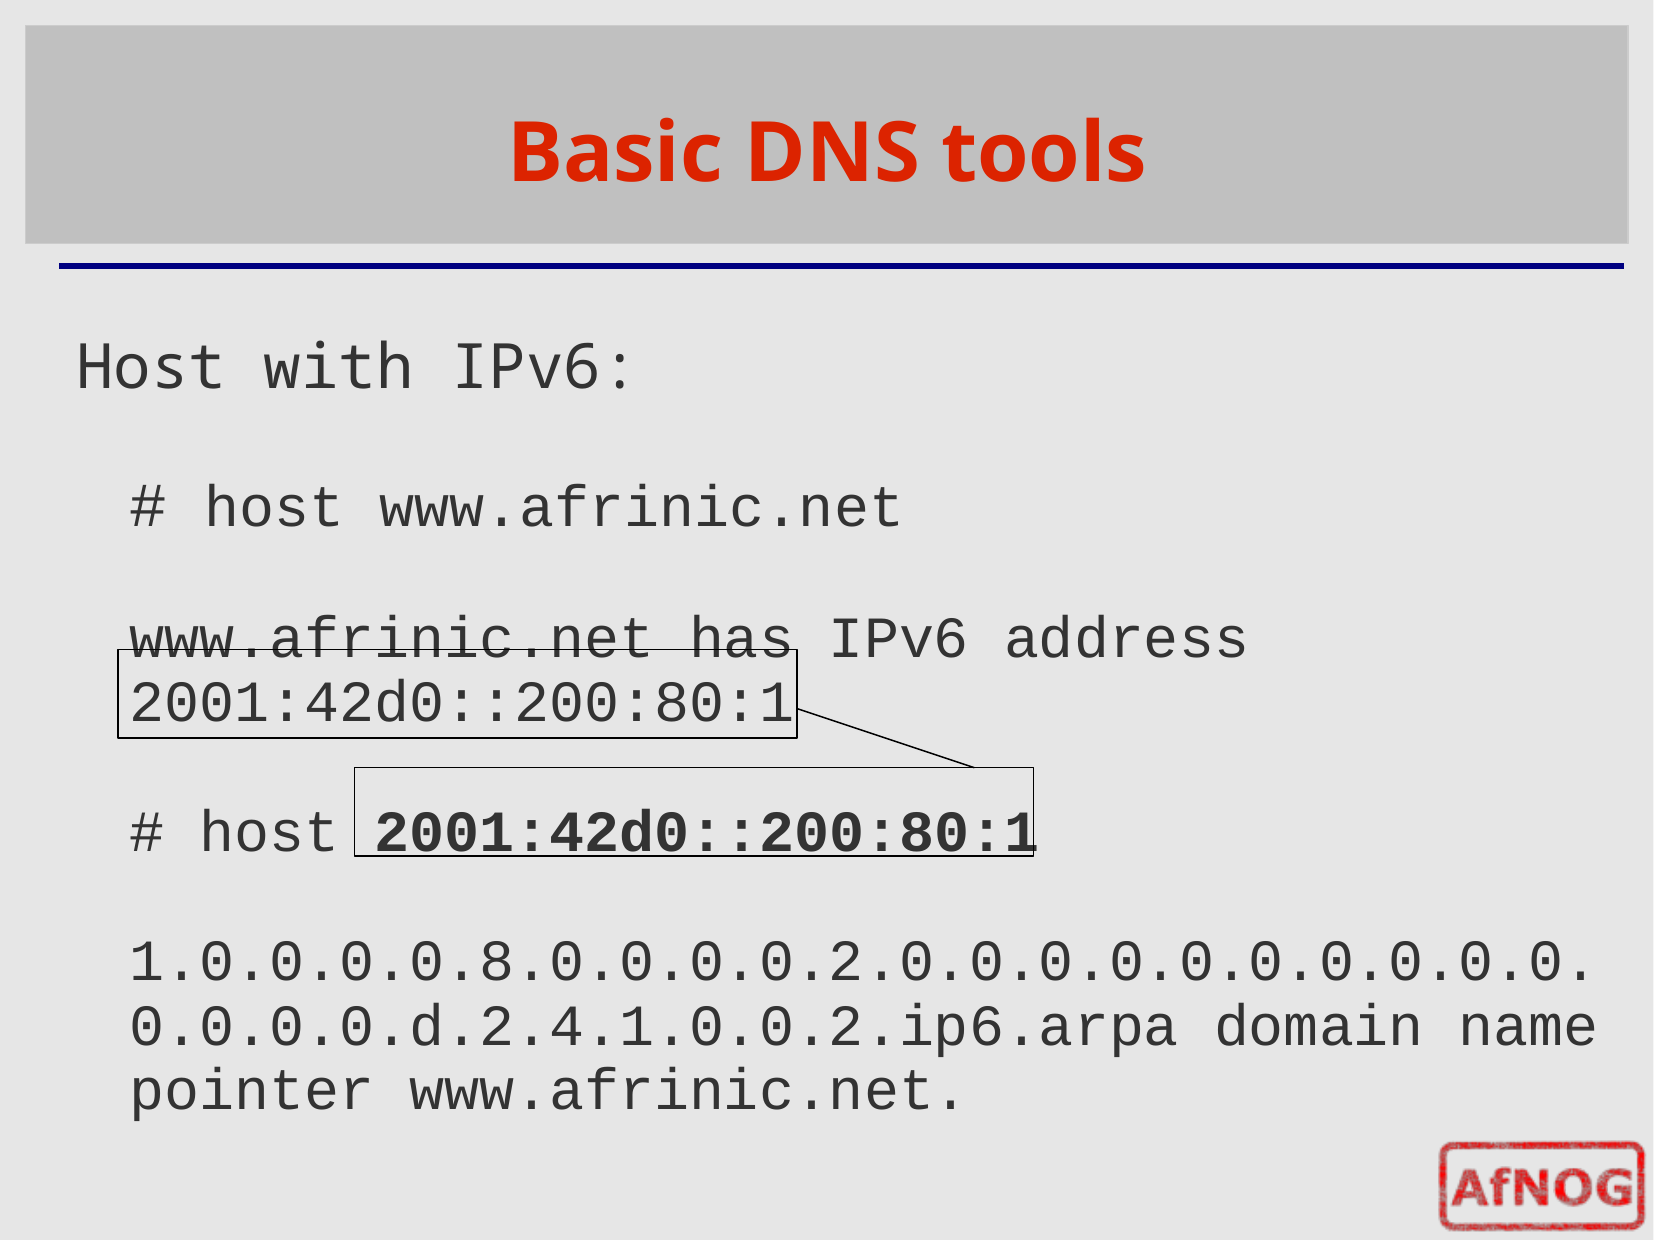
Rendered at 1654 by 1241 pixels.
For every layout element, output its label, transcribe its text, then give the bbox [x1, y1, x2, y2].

picture [1437, 1139, 1648, 1235]
list Host with IPv6: # host www.afrinic.net www.afrinic.net has IPv6 address 2001:42d0::200:80:1 # host 2001:42d0::200:80:1 1.0.0.0.0.8.0.0.0.0.2.0.0.0.0.0.0.0.0.0.0.0.0.0.0.d.2.4.1.0.0.2.ip6.arpa domain name pointer www.afrinic.net. [59, 322, 1625, 1117]
title Basic DNS tools [121, 46, 1534, 254]
